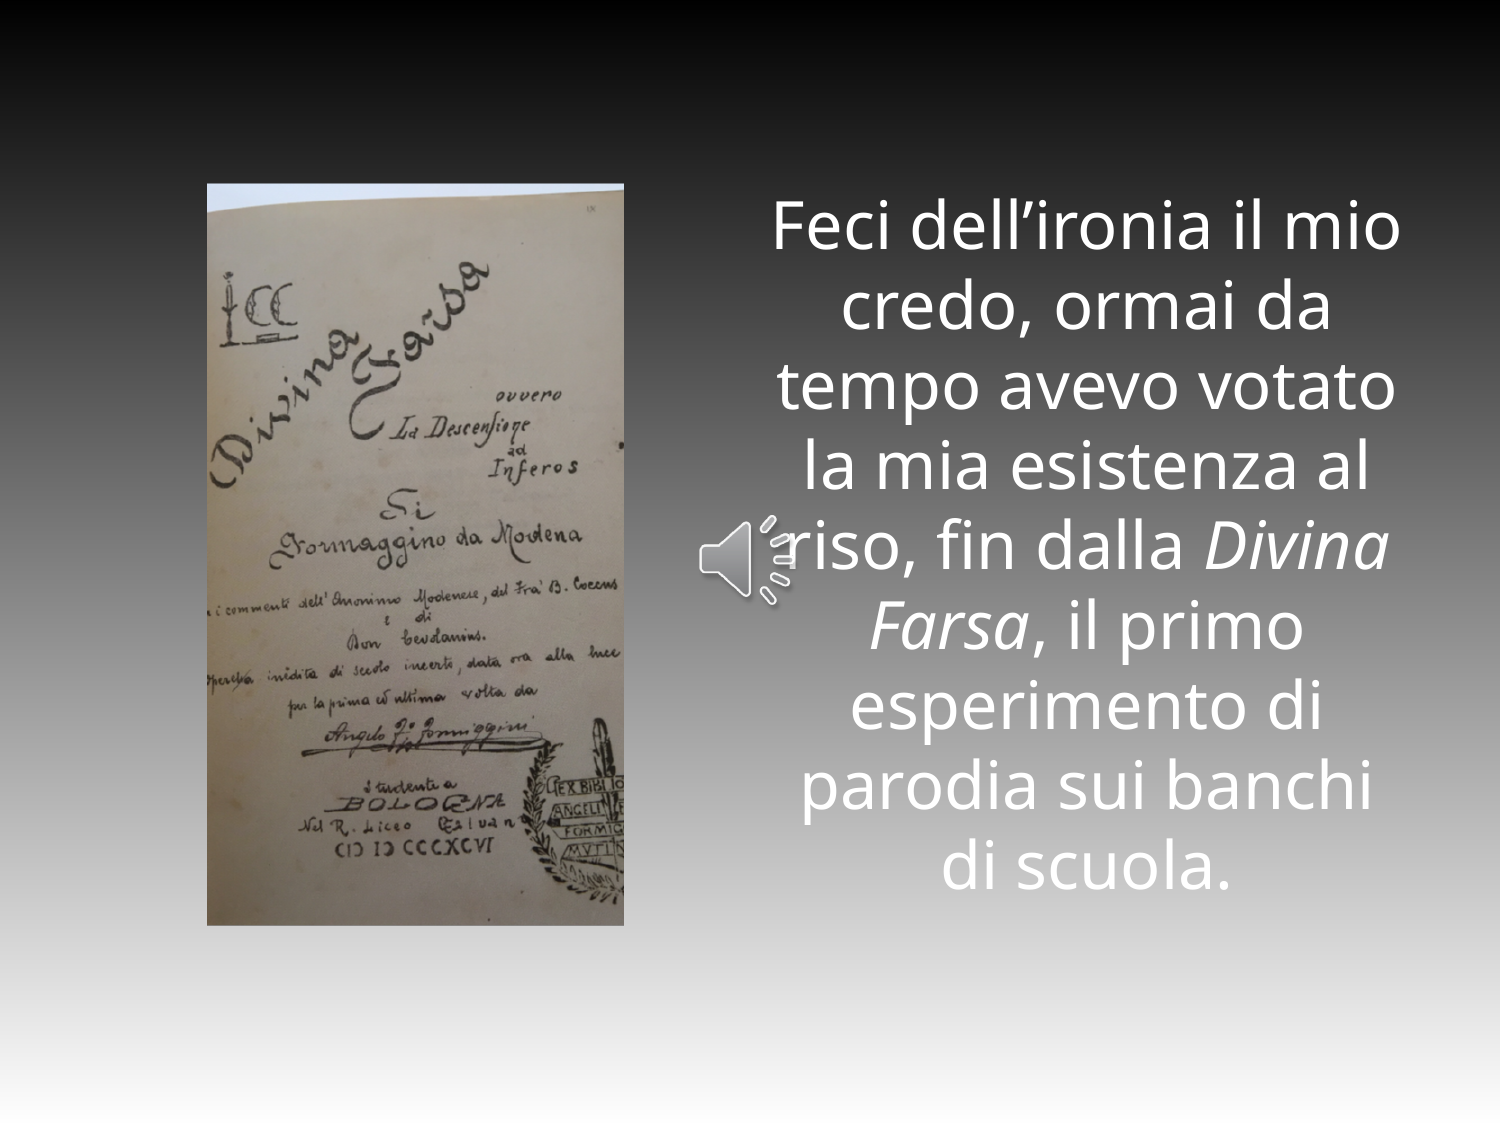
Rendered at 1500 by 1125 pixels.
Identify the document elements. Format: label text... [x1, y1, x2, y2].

picture [699, 512, 800, 613]
list Feci dell’ironia il mio credo, ormai da tempo avevo votato la mia esistenza al riso, fin dalla Divina Farsa, il primo esperimento di parodia sui banchi di scuola. [750, 66, 1425, 1083]
picture [206, 183, 624, 926]
